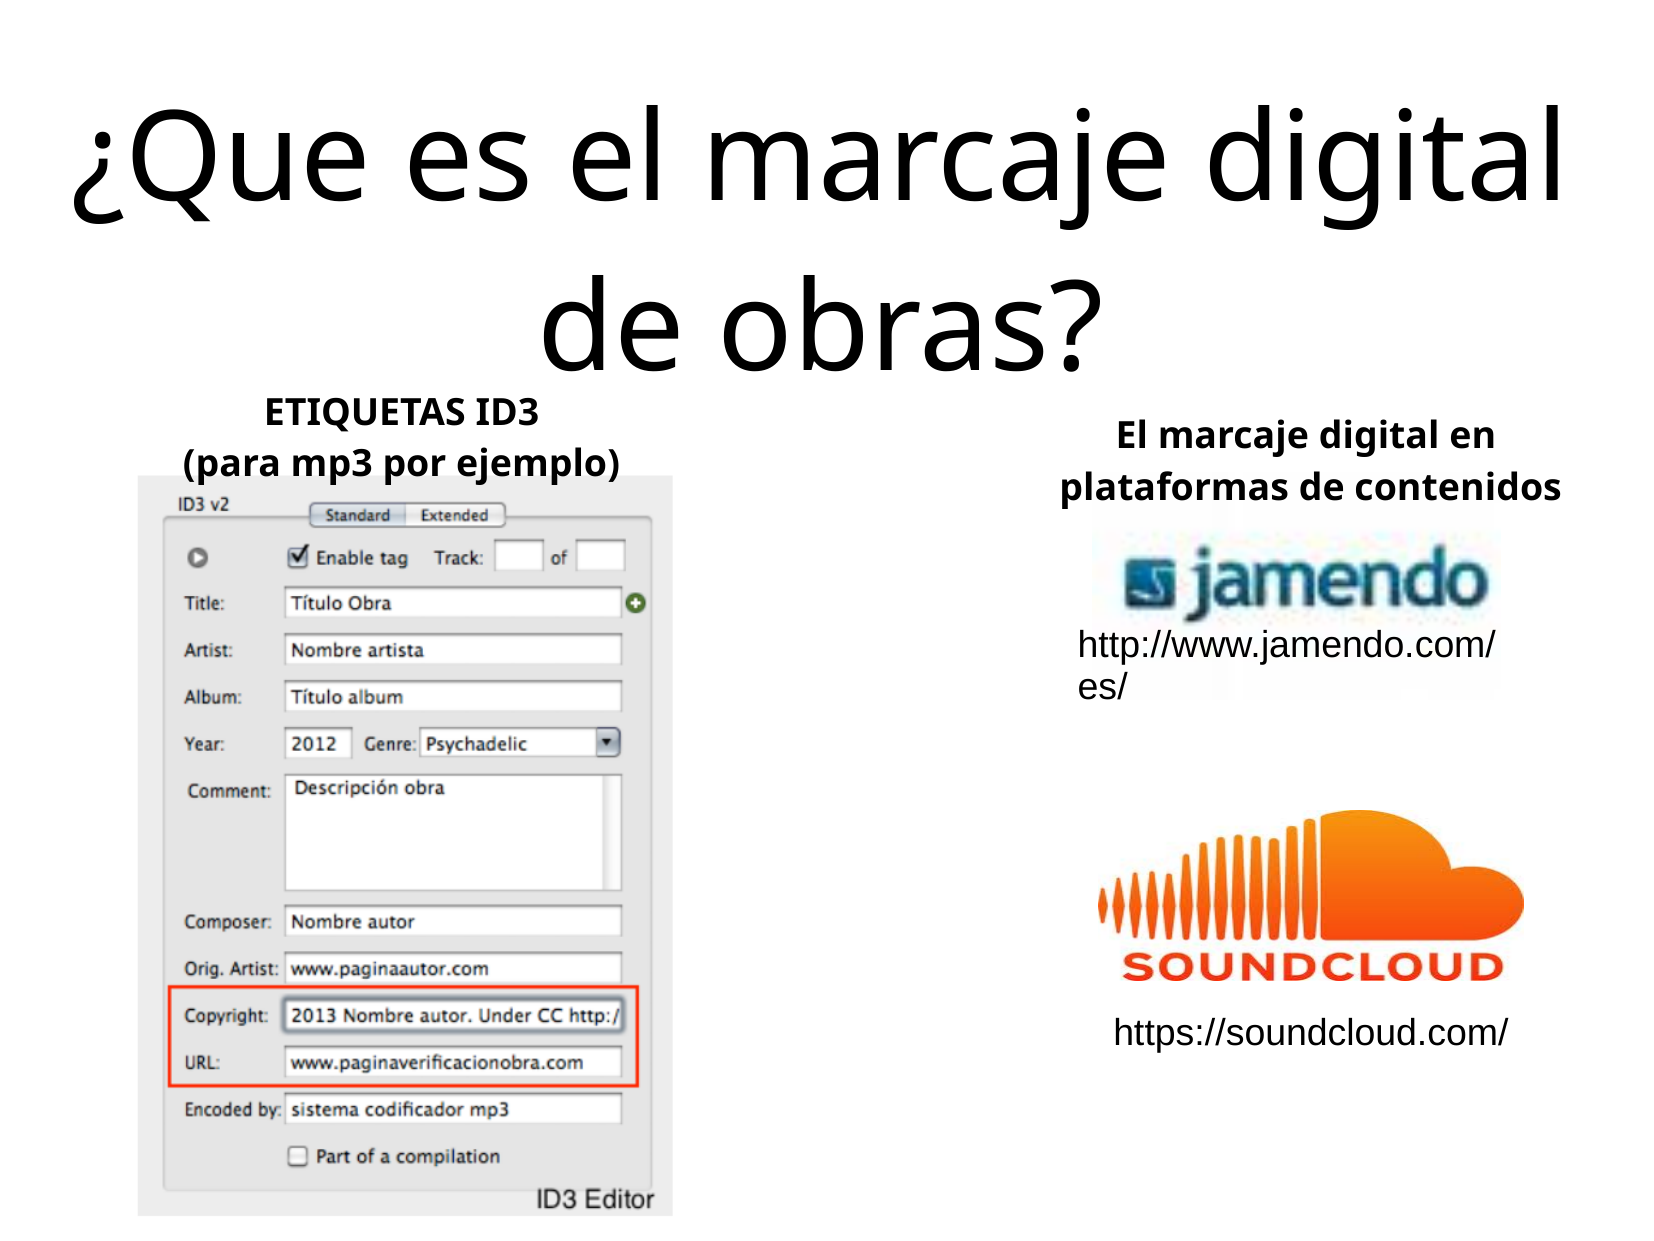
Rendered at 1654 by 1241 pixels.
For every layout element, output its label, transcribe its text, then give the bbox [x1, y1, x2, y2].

picture [1092, 674, 1501, 700]
text_box ETIQUETAS ID3 (para mp3 por ejemplo) [82, 377, 721, 484]
picture [1098, 810, 1524, 981]
text_box http://www.jamendo.com/es/ [1062, 616, 1559, 674]
picture [1092, 507, 1501, 616]
text_box El marcaje digital en plataformas de contenidos [992, 401, 1630, 507]
text_box ¿Que es el marcaje digital de obras? [11, 59, 1630, 378]
picture [0, 460, 898, 1241]
text_box https://soundcloud.com/ [1098, 1003, 1524, 1061]
